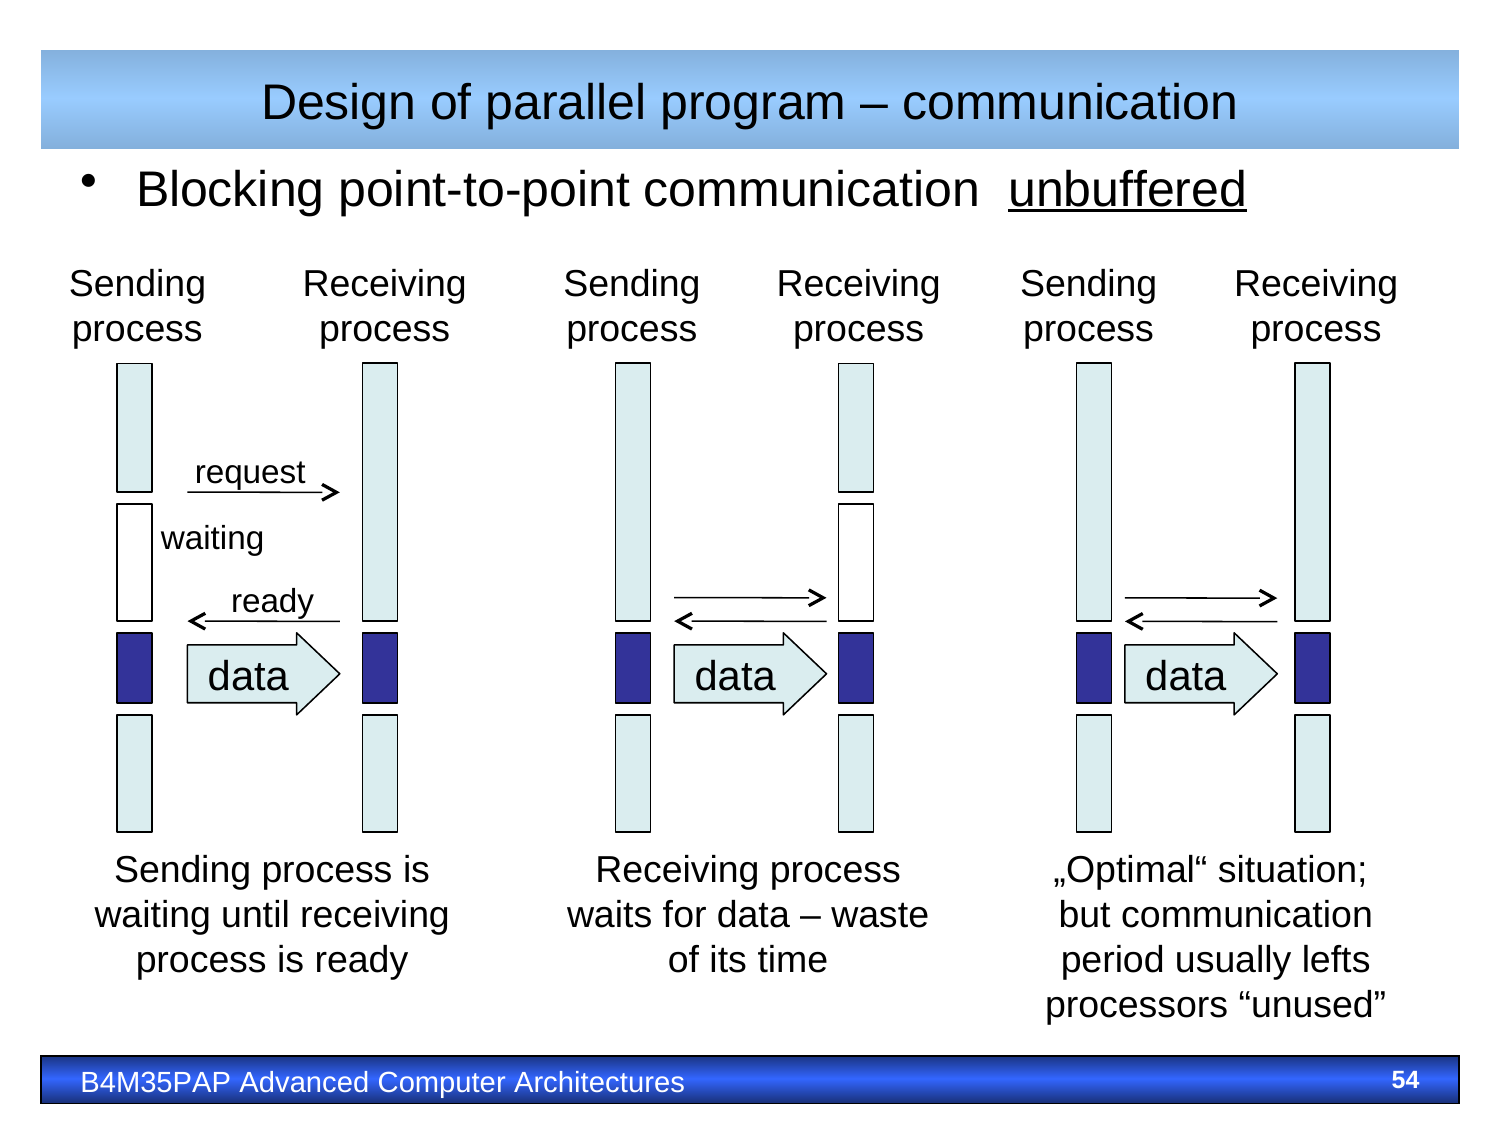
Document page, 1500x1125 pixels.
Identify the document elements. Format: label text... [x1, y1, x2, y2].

text_box data [187, 632, 340, 715]
text_box [1076, 714, 1112, 832]
text_box [117, 714, 153, 832]
text_box data [1124, 632, 1278, 715]
text_box [615, 363, 651, 622]
text_box Sending process [529, 251, 735, 357]
text_box [362, 363, 398, 622]
text_box Receiving process waits for data – waste of its time [540, 837, 956, 988]
text_box Sending process [35, 251, 240, 357]
text_box request [147, 442, 353, 498]
text_box [1294, 632, 1330, 704]
text_box [117, 589, 153, 621]
list Blocking point-to-point communication unbuffered [64, 148, 1436, 1000]
text_box Receiving process [756, 251, 961, 357]
text_box [1294, 363, 1330, 622]
text_box [838, 363, 874, 493]
text_box Sending process [986, 251, 1191, 357]
text_box [838, 503, 874, 621]
text_box data [674, 632, 827, 715]
text_box [838, 632, 874, 704]
text_box [1076, 632, 1112, 704]
text_box [838, 714, 874, 832]
text_box [615, 632, 651, 704]
text_box Receiving process [1213, 251, 1419, 357]
text_box [362, 714, 398, 832]
text_box [117, 363, 153, 493]
text_box waiting [115, 509, 310, 589]
text_box [362, 632, 398, 704]
text_box Receiving process [282, 251, 488, 357]
text_box ready [282, 596, 291, 610]
text_box [117, 632, 153, 704]
text_box [1076, 363, 1112, 622]
text_box [117, 503, 153, 509]
title Design of parallel program – communication [41, 50, 1459, 149]
text_box „Optimal“ situation; but communication period usually lefts processors “unused” [1008, 837, 1424, 1033]
text_box ready [170, 571, 375, 627]
text_box Sending process is waiting until receiving process is ready [64, 837, 480, 988]
text_box [615, 714, 651, 832]
text_box [1294, 714, 1330, 832]
